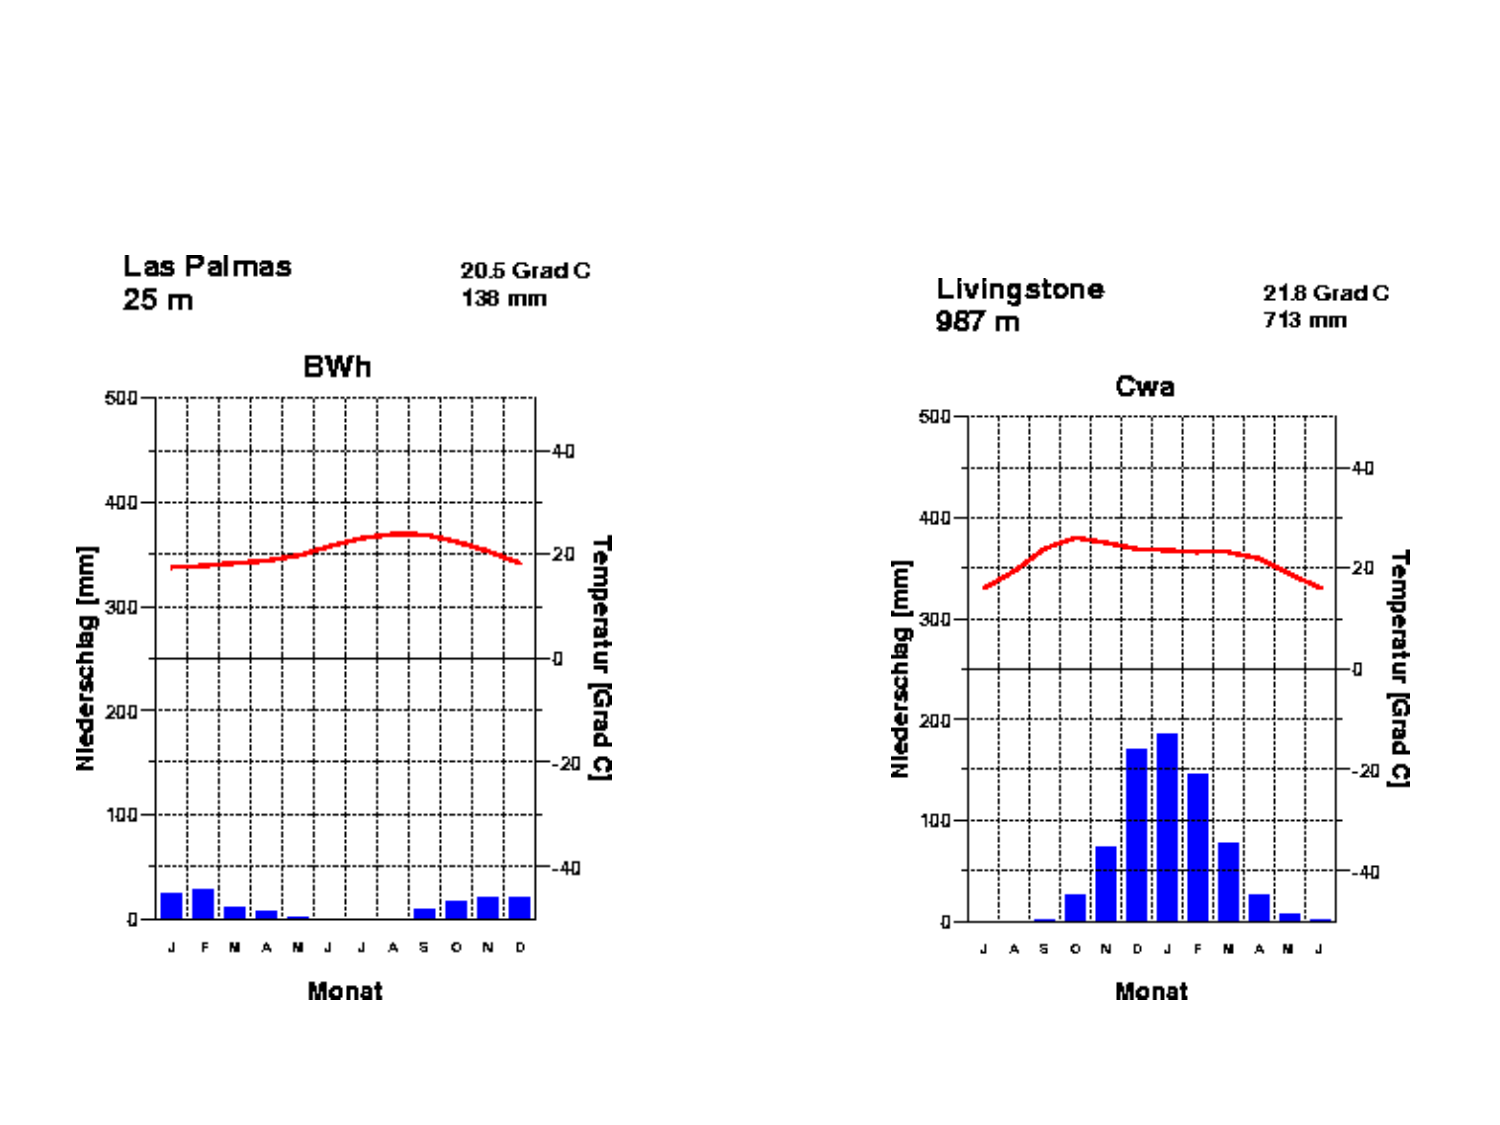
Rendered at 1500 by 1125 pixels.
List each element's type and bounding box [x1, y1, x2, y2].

picture [891, 278, 1410, 1000]
picture [76, 255, 612, 1000]
